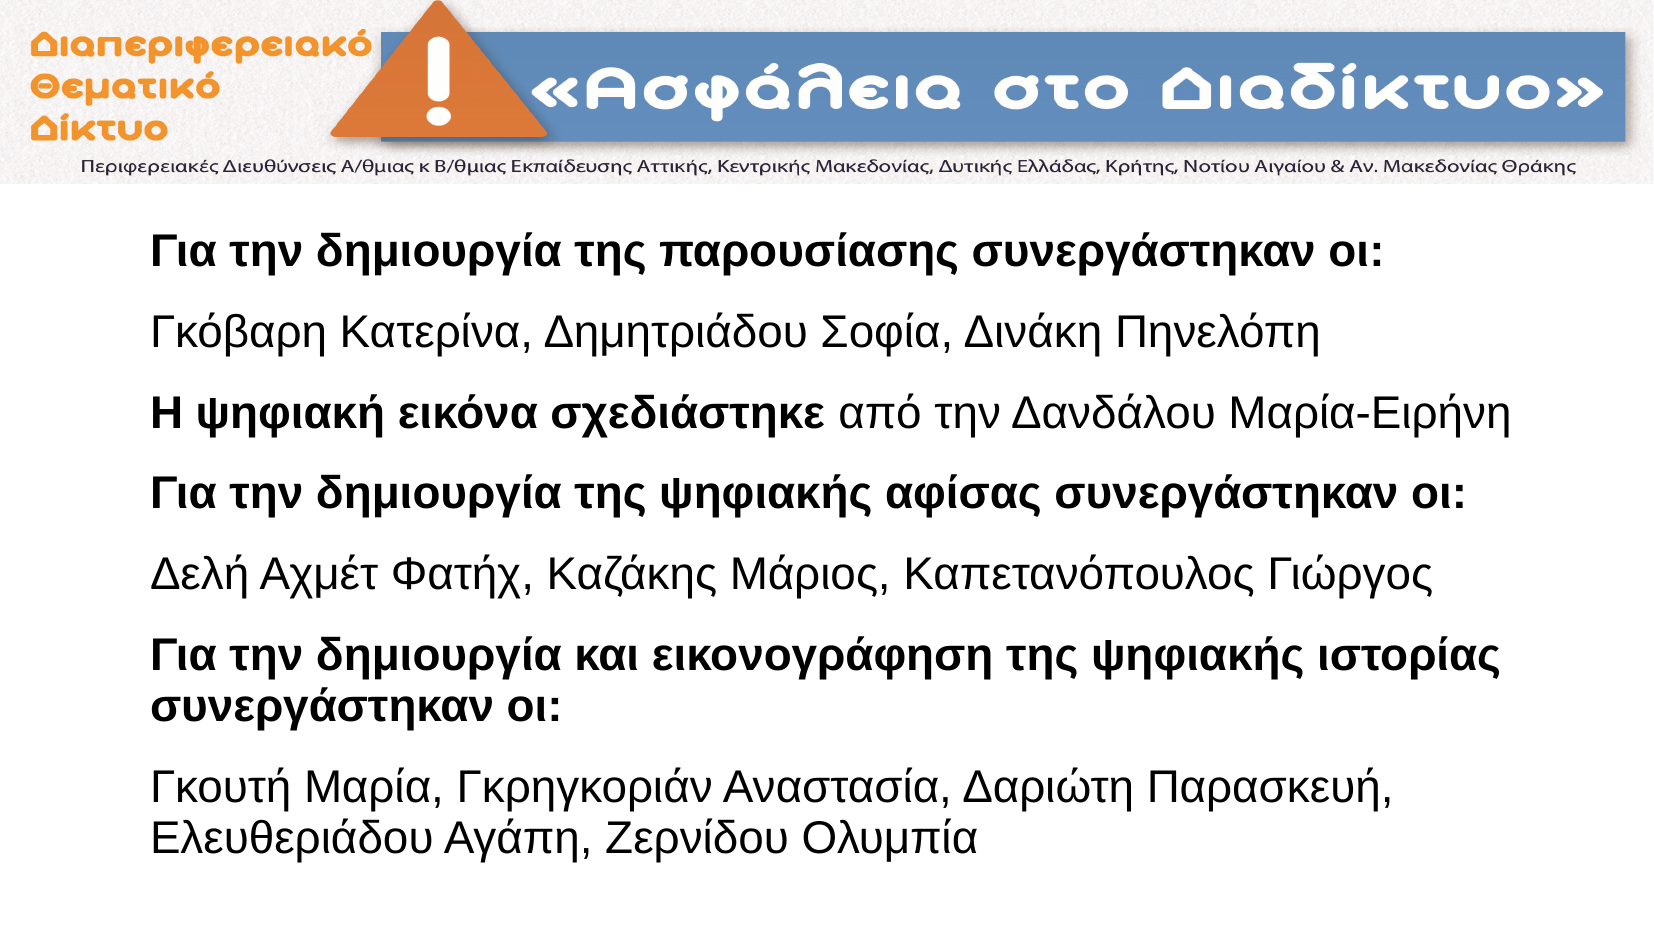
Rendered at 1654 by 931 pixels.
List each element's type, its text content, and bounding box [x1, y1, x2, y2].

list Για την δημιουργία της παρουσίασης συνεργάστηκαν οι: Γκόβαρη Κατερίνα, Δημητριάδου Σοφία, Δινάκη Πηνελόπη Η ψηφιακή εικόνα σχεδιάστηκε από την Δανδάλου Μαρία-Ειρήνη Για την δημιουργία της ψηφιακής αφίσας συνεργάστηκαν οι: Δελή Αχμέτ Φατήχ, Καζάκης Μάριος, Καπετανόπουλος Γιώργος Για την δημιουργία και εικονογράφηση της ψηφιακής ιστορίας συνεργάστηκαν οι: Γκουτή Μαρία, Γκρηγκοριάν Αναστασία, Δαριώτη Παρασκευή, Ελευθεριάδου Αγάπη, Ζερνίδου Ολυμπία [79, 225, 1613, 908]
picture [0, 0, 1654, 184]
